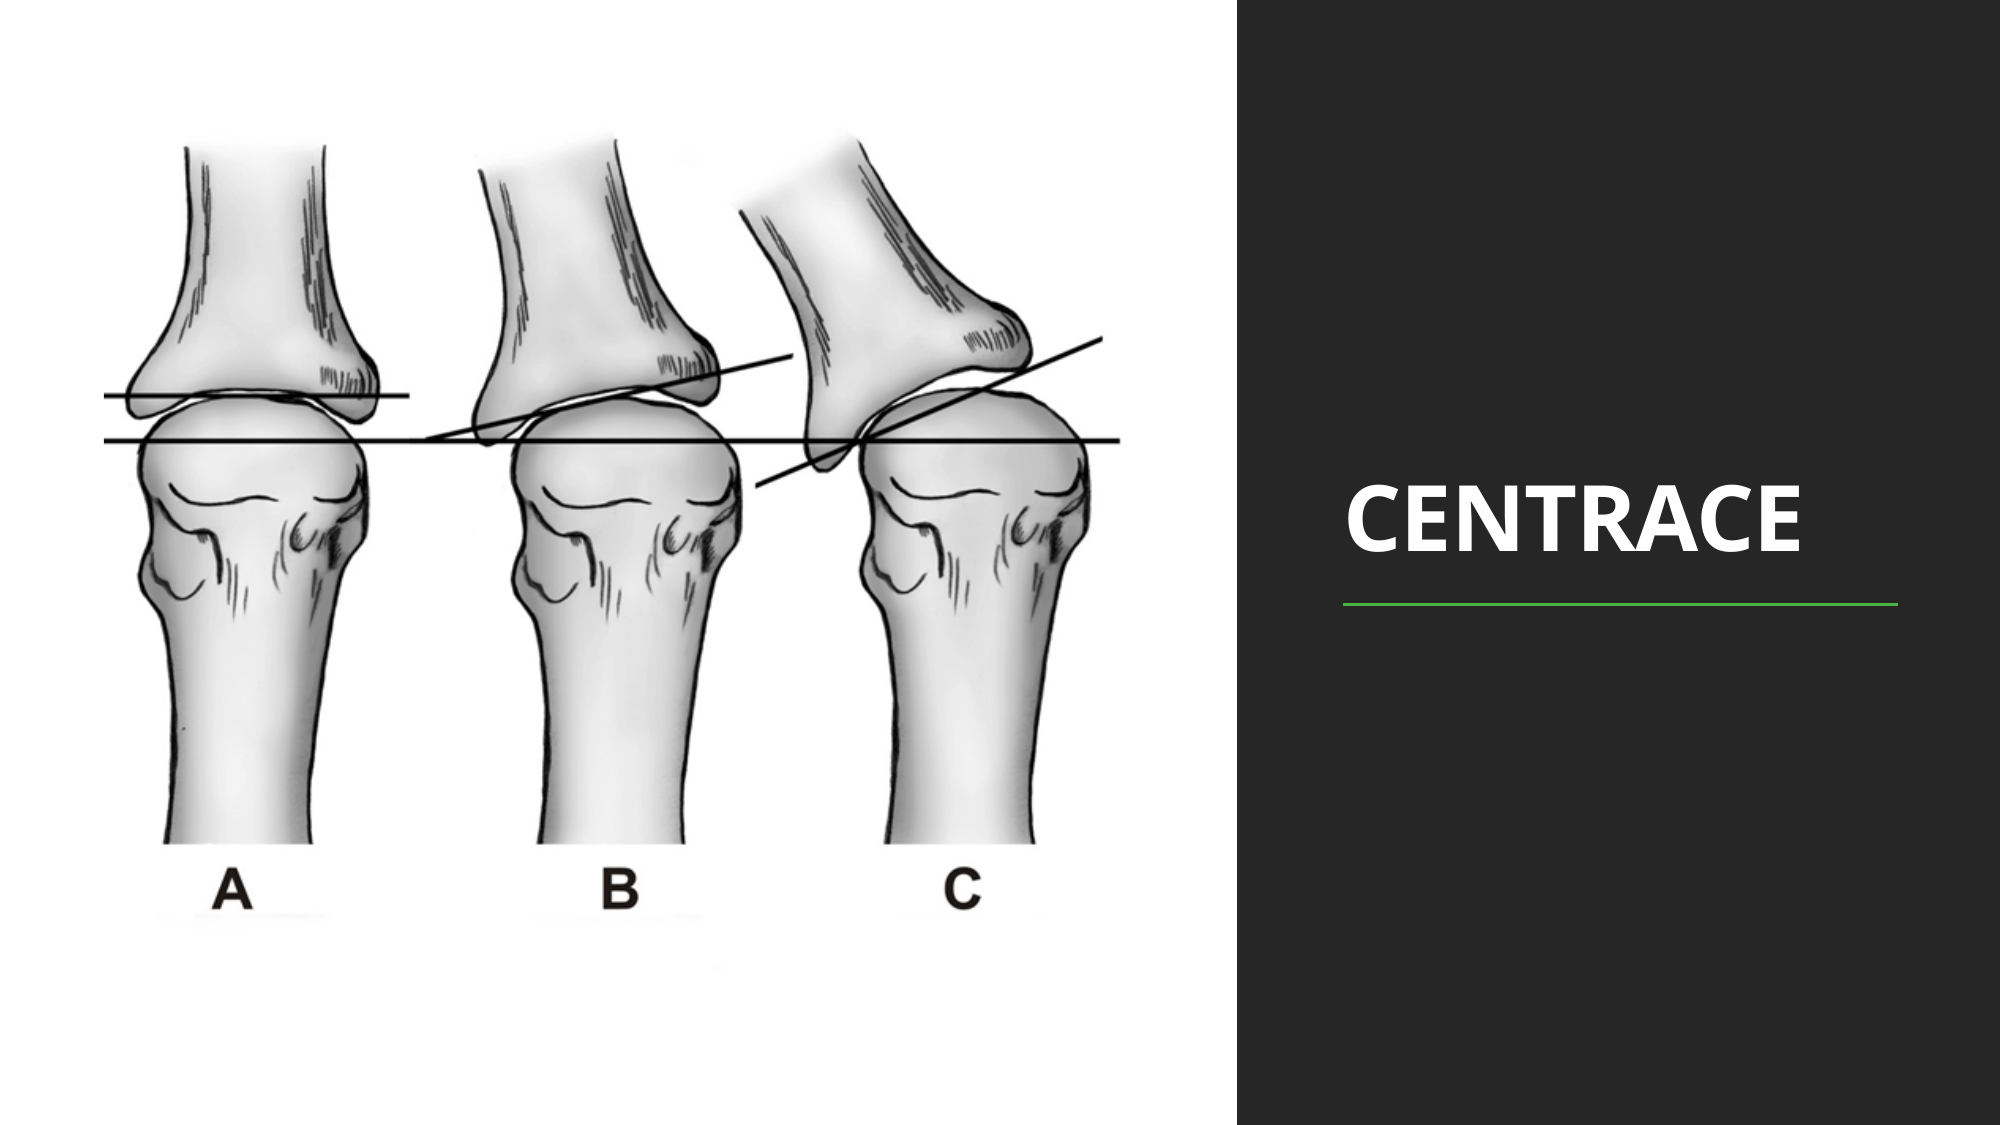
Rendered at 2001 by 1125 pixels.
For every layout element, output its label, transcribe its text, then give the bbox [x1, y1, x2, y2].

picture [103, 104, 1134, 1021]
text_box [0, 0, 2000, 1125]
title CENTRACE [1328, 104, 1929, 579]
